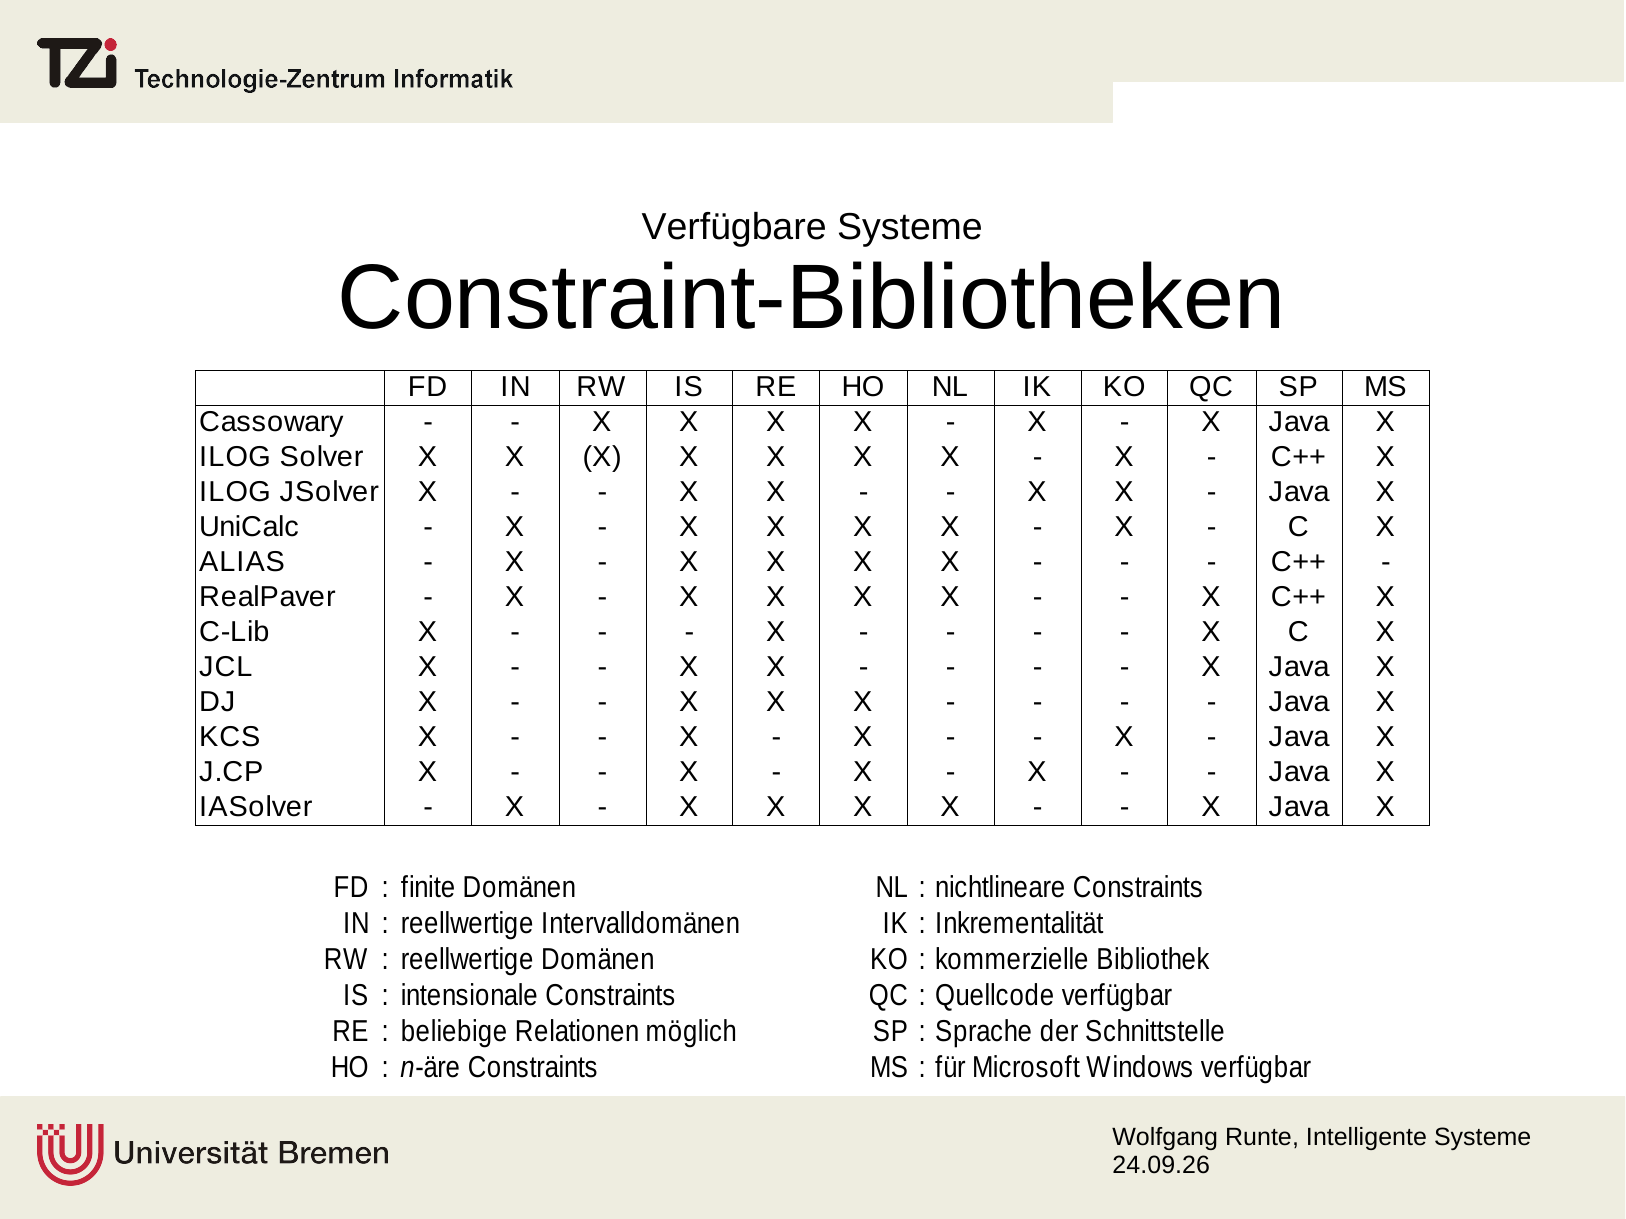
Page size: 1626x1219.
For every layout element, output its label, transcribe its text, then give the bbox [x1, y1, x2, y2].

title Verfügbare Systeme Constraint-Bibliotheken [112, 162, 1513, 393]
picture [37, 38, 513, 93]
chart [193, 368, 1432, 1089]
picture [37, 1124, 388, 1186]
